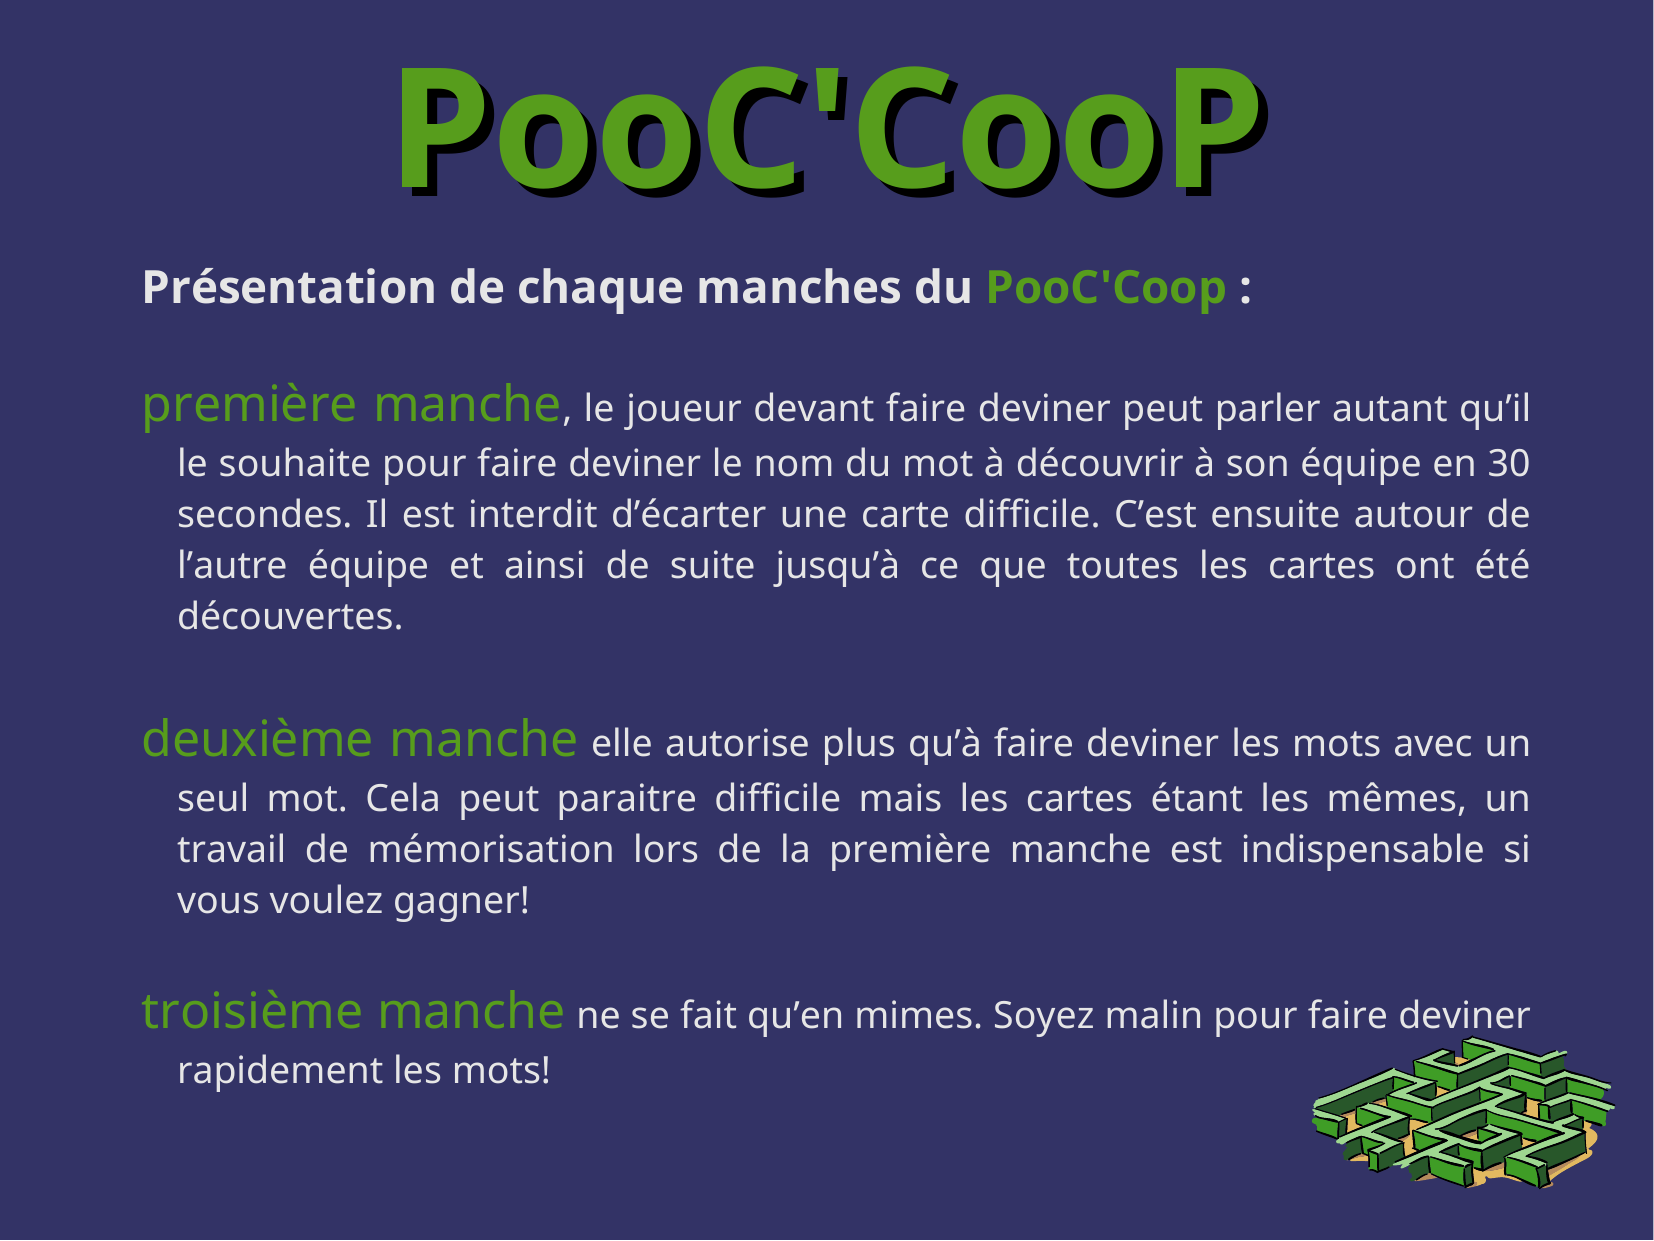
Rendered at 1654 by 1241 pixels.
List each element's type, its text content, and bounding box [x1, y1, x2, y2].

subtitle Présentation de chaque manches du PooC'Coop : première manche, le joueur devant faire deviner peut parler autant qu’il le souhaite pour faire deviner le nom du mot à découvrir à son équipe en 30 secondes. Il est interdit d’écarter une carte difficile. C’est ensuite autour de l’autre équipe et ainsi de suite jusqu’à ce que toutes les cartes ont été découvertes. deuxième manche elle autorise plus qu’à faire deviner les mots avec un seul mot. Cela peut paraitre difficile mais les cartes étant les mêmes, un travail de mémorisation lors de la première manche est indispensable si vous voulez gagner! troisième manche ne se fait qu’en mimes. Soyez malin pour faire deviner rapidement les mots! [141, 215, 1533, 1134]
title PooC'CooP [121, 19, 1534, 227]
